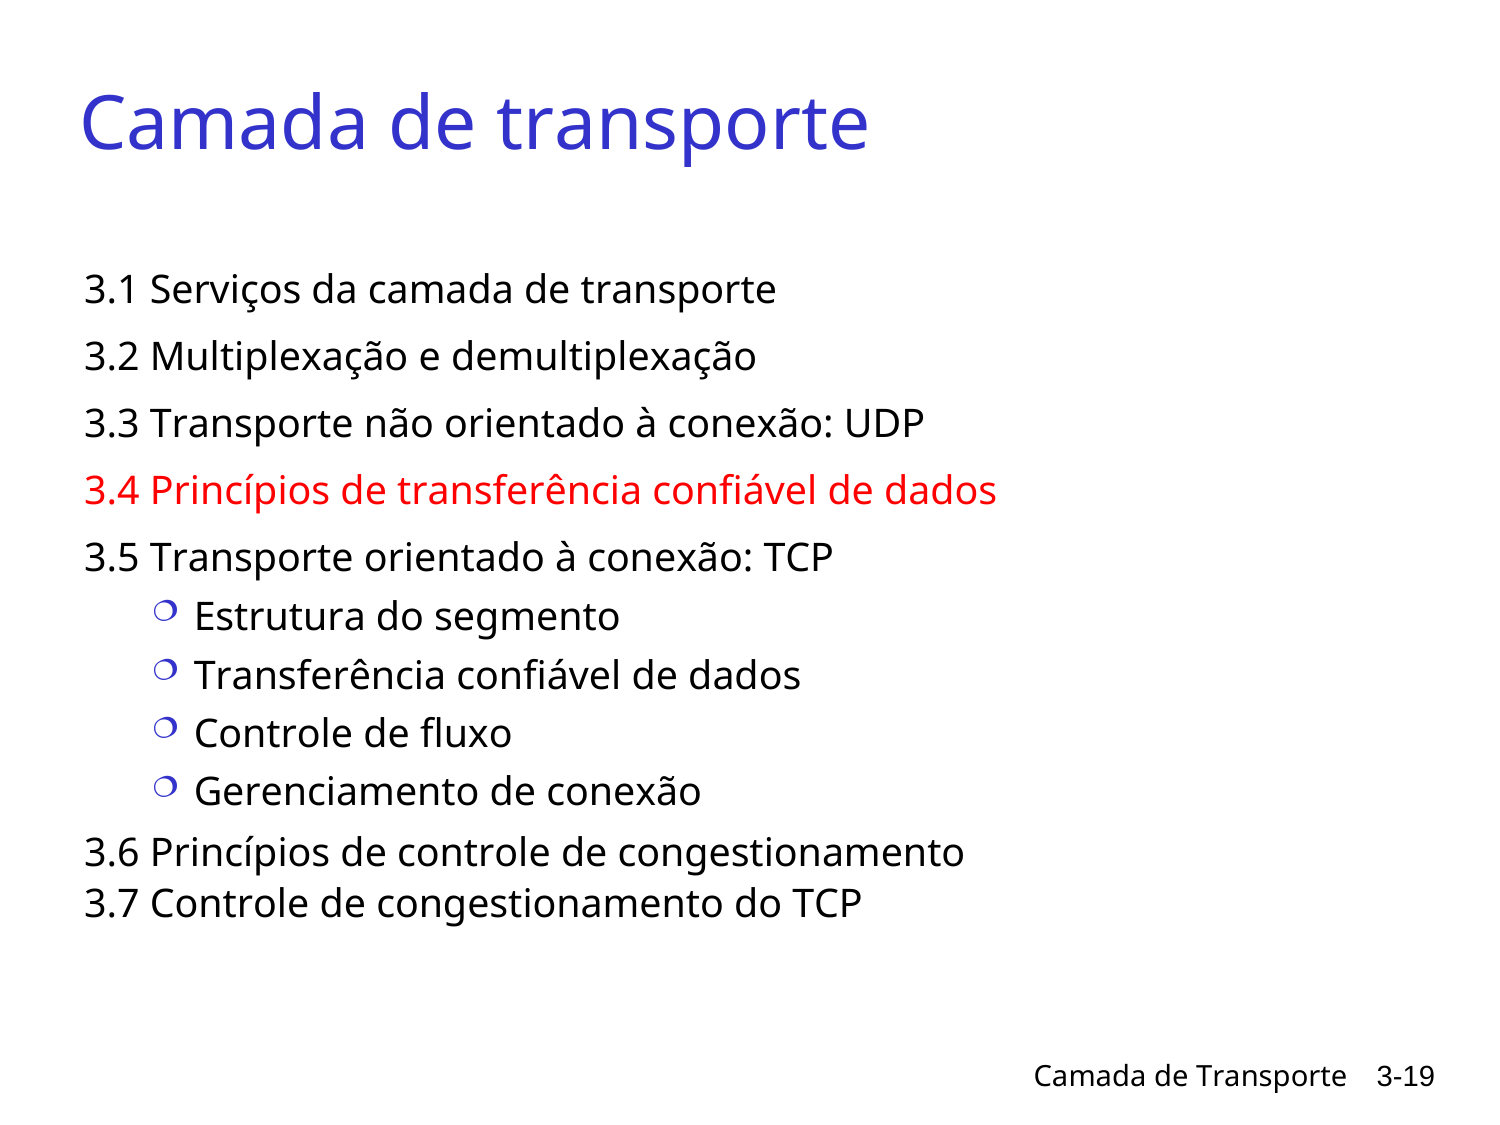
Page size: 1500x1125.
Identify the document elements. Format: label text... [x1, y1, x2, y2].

list 3.1 Serviços da camada de transporte 3.2 Multiplexação e demultiplexação 3.3 Transporte não orientado à conexão: UDP 3.4 Princípios de transferência confiável de dados 3.5 Transporte orientado à conexão: TCP Estrutura do segmento Transferência confiável de dados Controle de fluxo Gerenciamento de conexão 3.6 Princípios de controle de congestionamento 3.7 Controle de congestionamento do TCP [69, 262, 1344, 938]
text_box Camada de transporte [64, 67, 1449, 193]
text_box Camada de Transporte [887, 1050, 1339, 1125]
text_box 3-<número> [1339, 1050, 1451, 1125]
